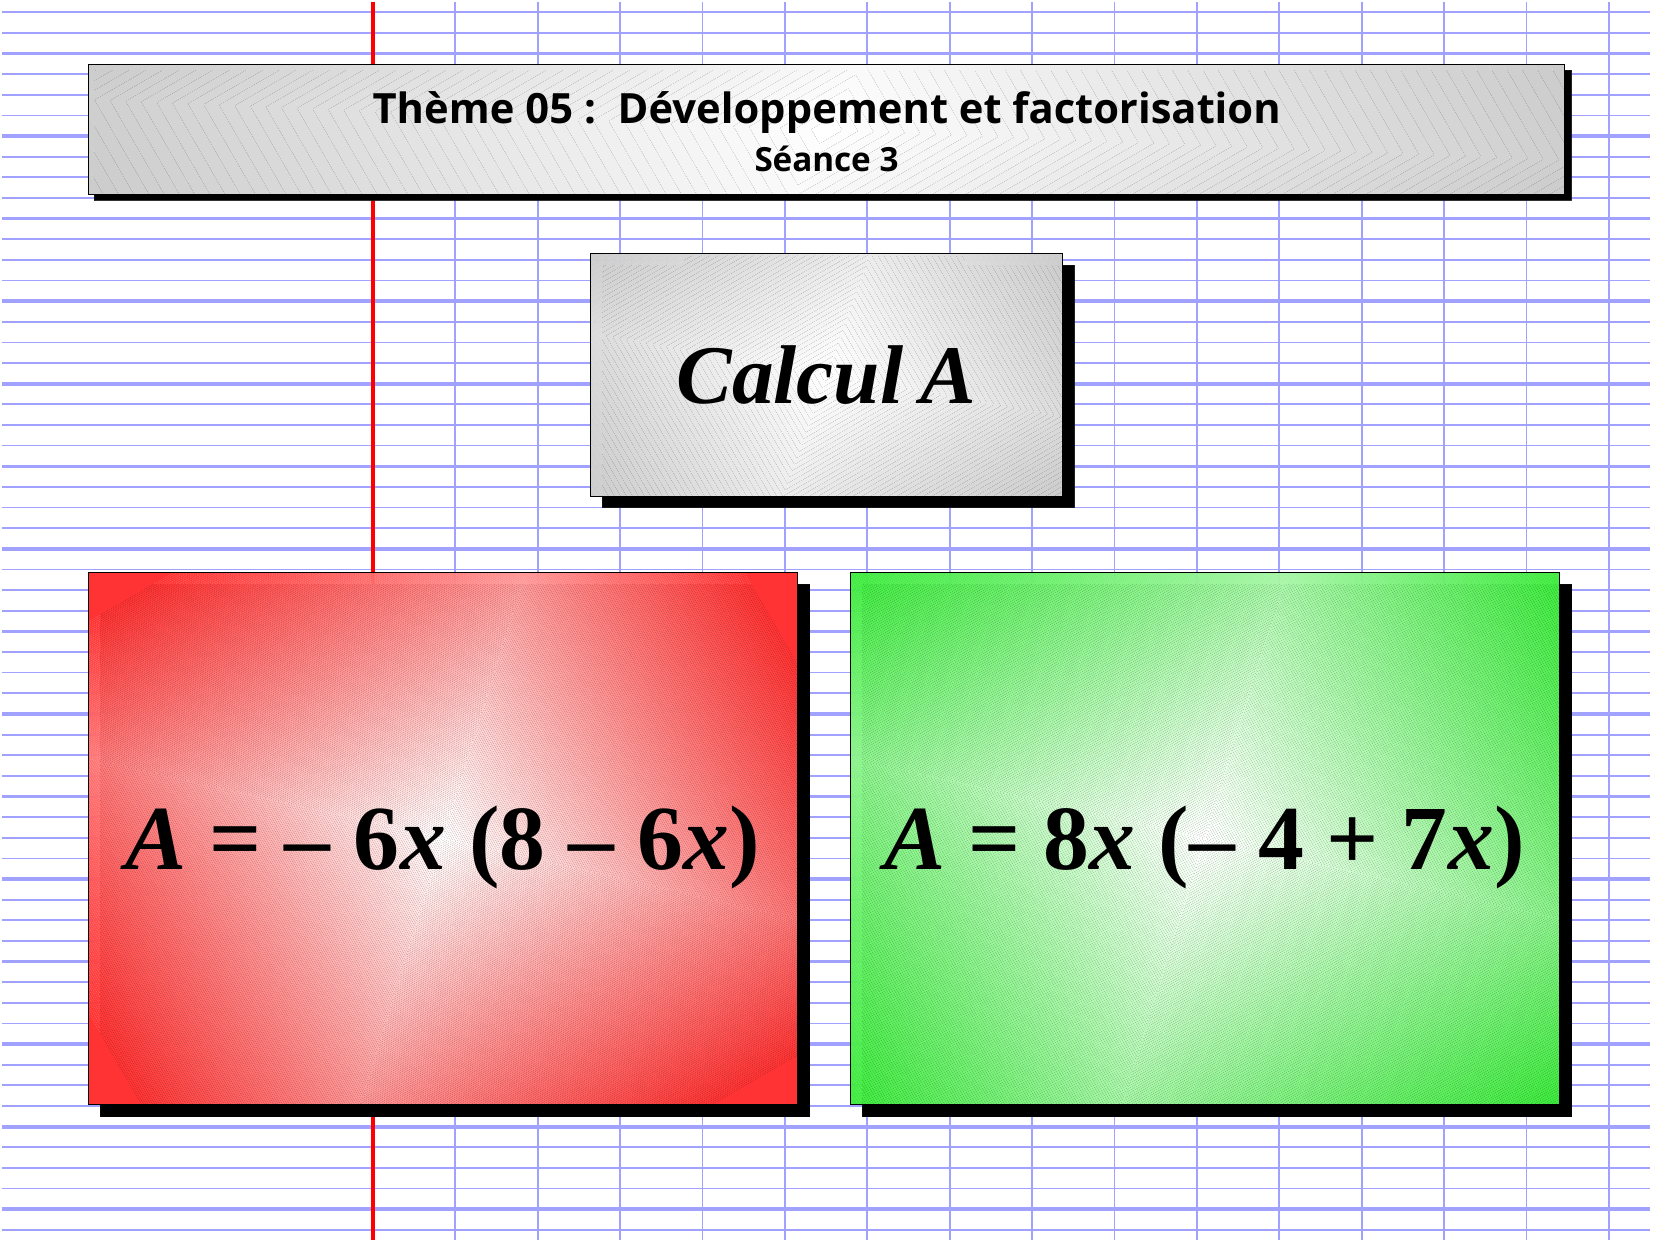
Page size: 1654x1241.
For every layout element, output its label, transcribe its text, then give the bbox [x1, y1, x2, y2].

text_box Thème 05 : Développement et factorisation Séance 3 [88, 64, 1565, 195]
picture [0, 0, 1654, 1241]
text_box A = 8x (– 4 + 7x) [850, 572, 1560, 1105]
text_box A = – 6x (8 – 6x) [88, 572, 798, 1105]
text_box Calcul A [590, 253, 1063, 497]
